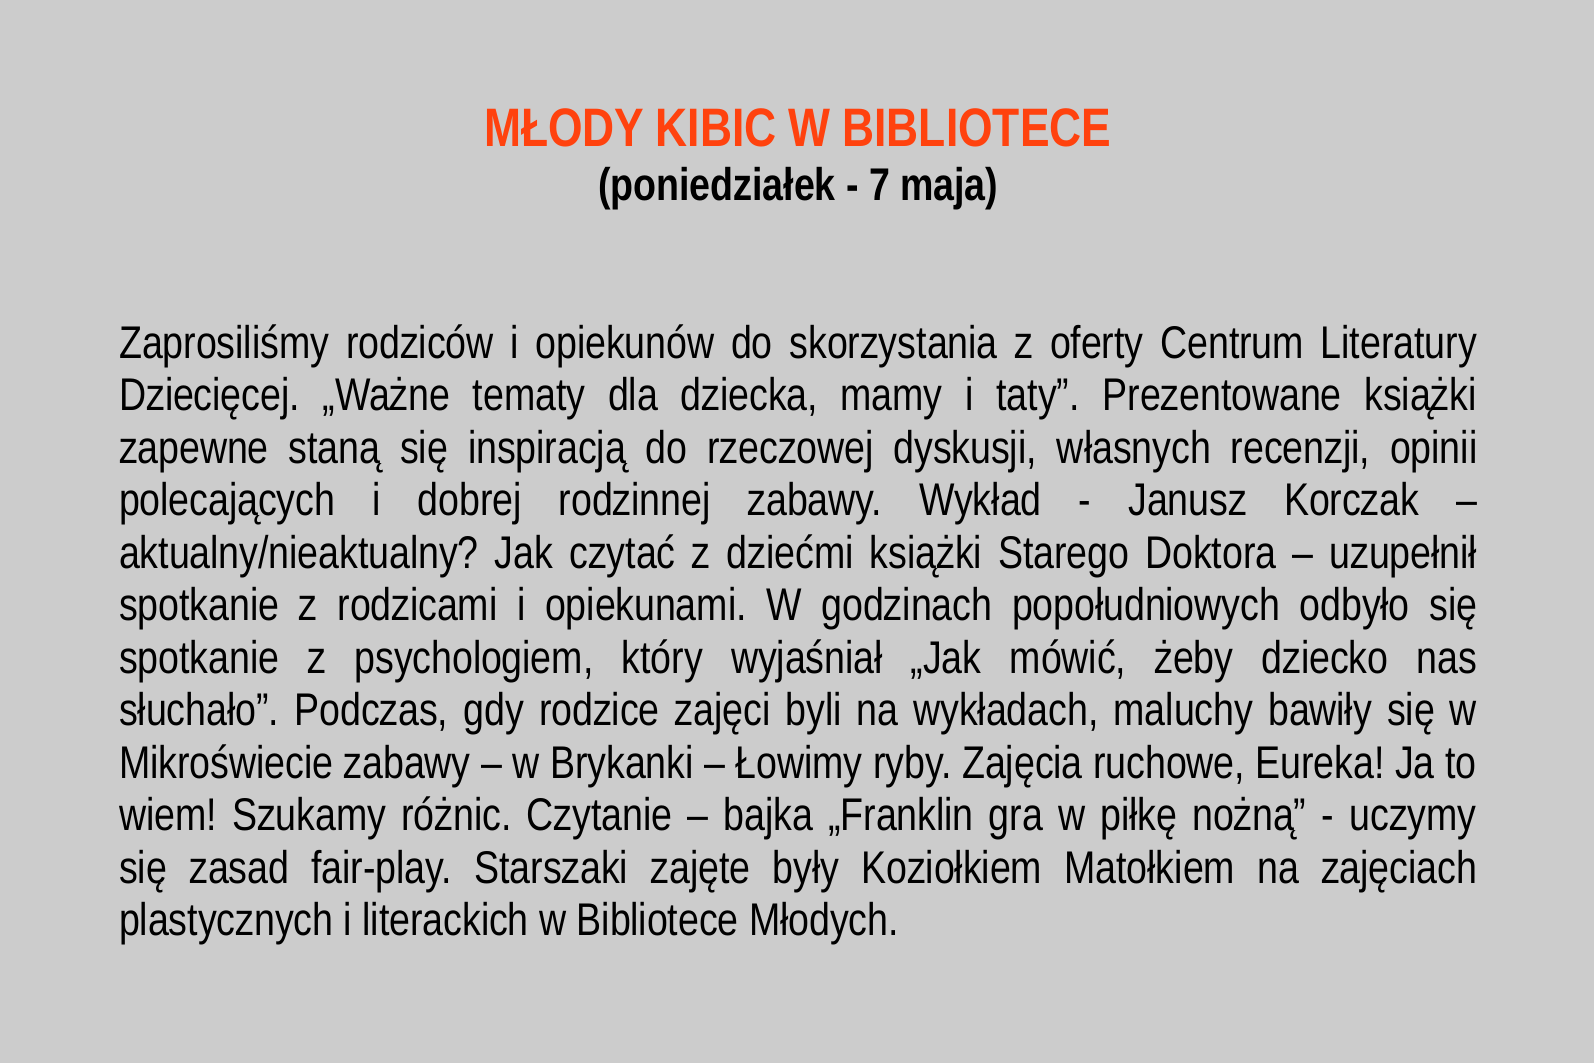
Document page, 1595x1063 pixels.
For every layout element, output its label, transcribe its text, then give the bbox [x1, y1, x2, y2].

text_box MŁODY KIBIC W BIBLIOTECE (poniedziałek - 7 maja) Zaprosiliśmy rodziców i opiekunów do skorzystania z oferty Centrum Literatury Dziecięcej. „Ważne tematy dla dziecka, mamy i taty”. Prezentowane książki zapewne staną się inspiracją do rzeczowej dyskusji, własnych recenzji, opinii polecających i dobrej rodzinnej zabawy. Wykład - Janusz Korczak – aktualny/nieaktualny? Jak czytać z dziećmi książki Starego Doktora – uzupełnił spotkanie z rodzicami i opiekunami. W godzinach popołudniowych odbyło się spotkanie z psychologiem, który wyjaśniał „Jak mówić, żeby dziecko nas słuchało”. Podczas, gdy rodzice zajęci byli na wykładach, maluchy bawiły się w Mikroświecie zabawy – w Brykanki – Łowimy ryby. Zajęcia ruchowe, Eureka! Ja to wiem! Szukamy różnic. Czytanie – bajka „Franklin gra w piłkę nożną” - uczymy się zasad fair-play. Starszaki zajęte były Koziołkiem Matołkiem na zajęciach plastycznych i literackich w Bibliotece Młodych. [104, 88, 1493, 946]
